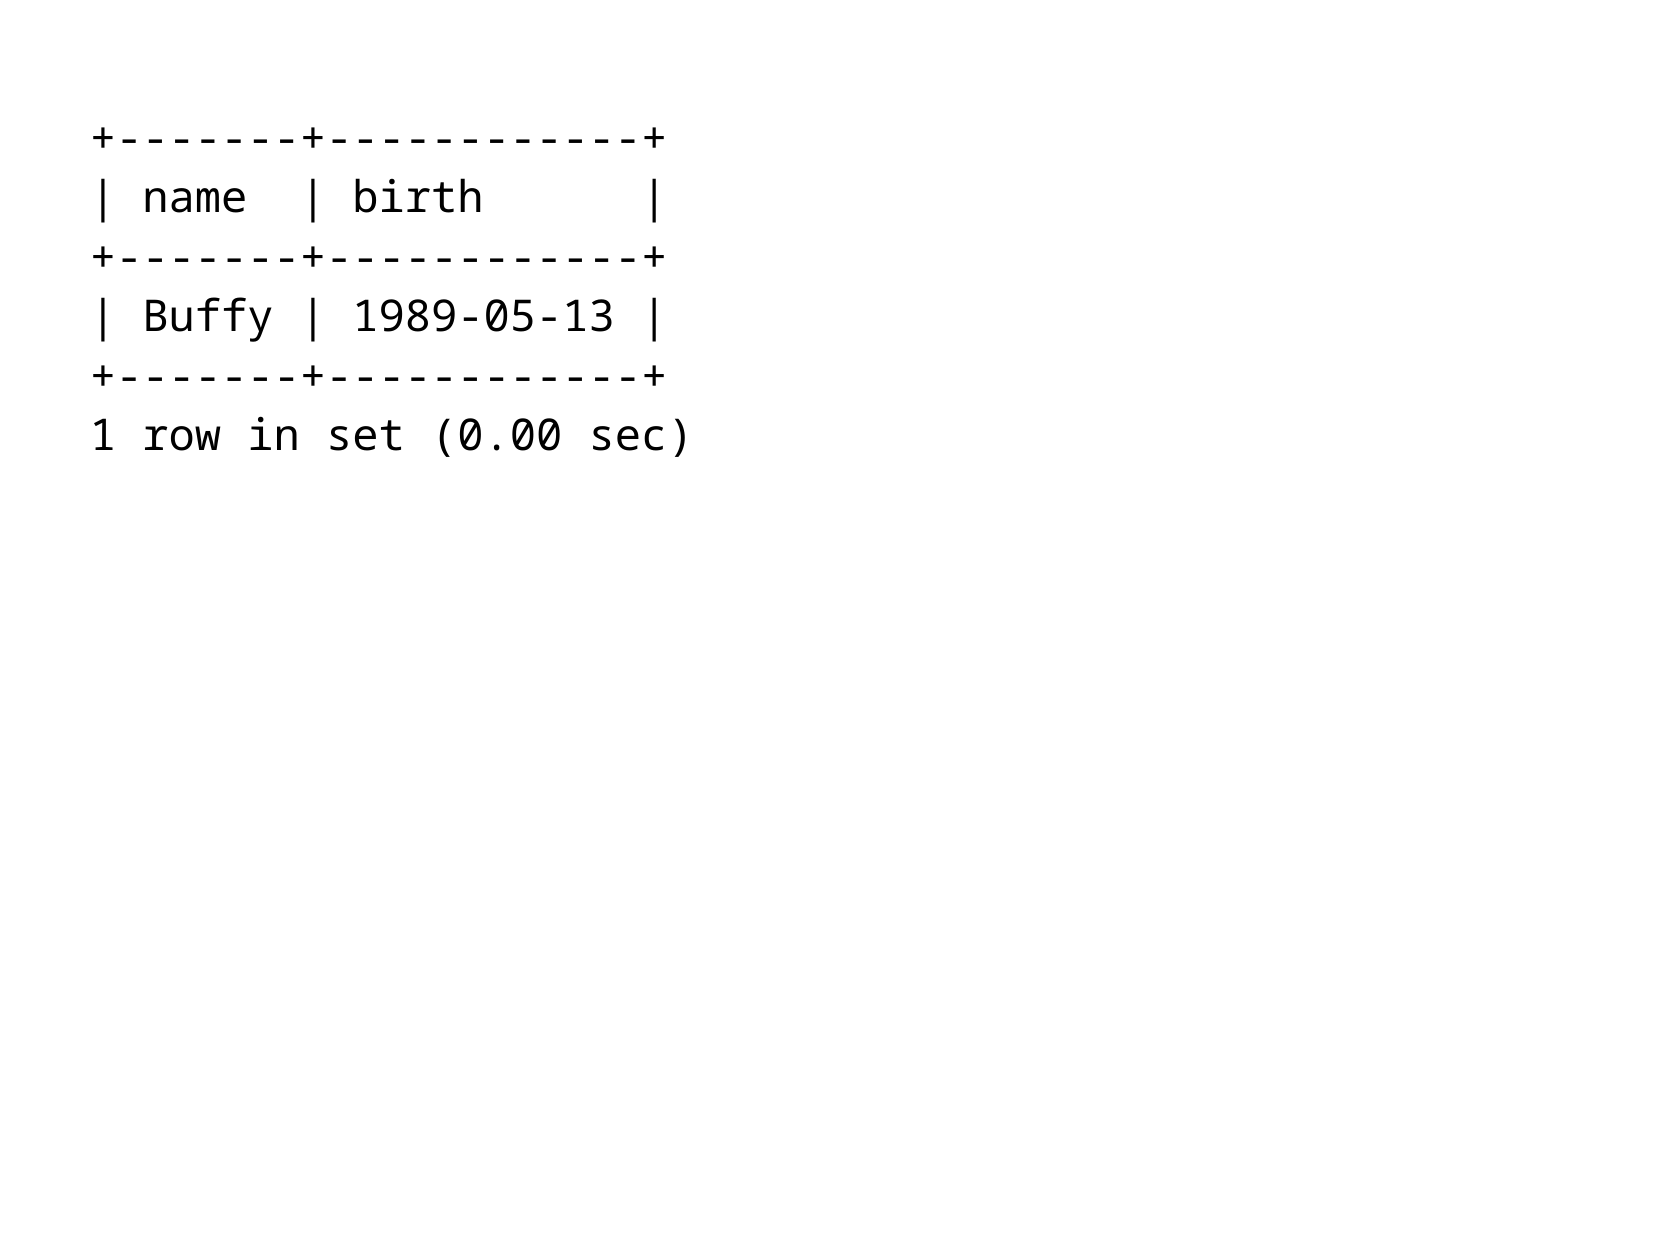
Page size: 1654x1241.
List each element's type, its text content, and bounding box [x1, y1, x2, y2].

text_box +-------+------------+ | name | birth | +-------+------------+ | Buffy | 1989-05-13 | +-------+------------+ 1 row in set (0.00 sec) [75, 99, 1576, 451]
